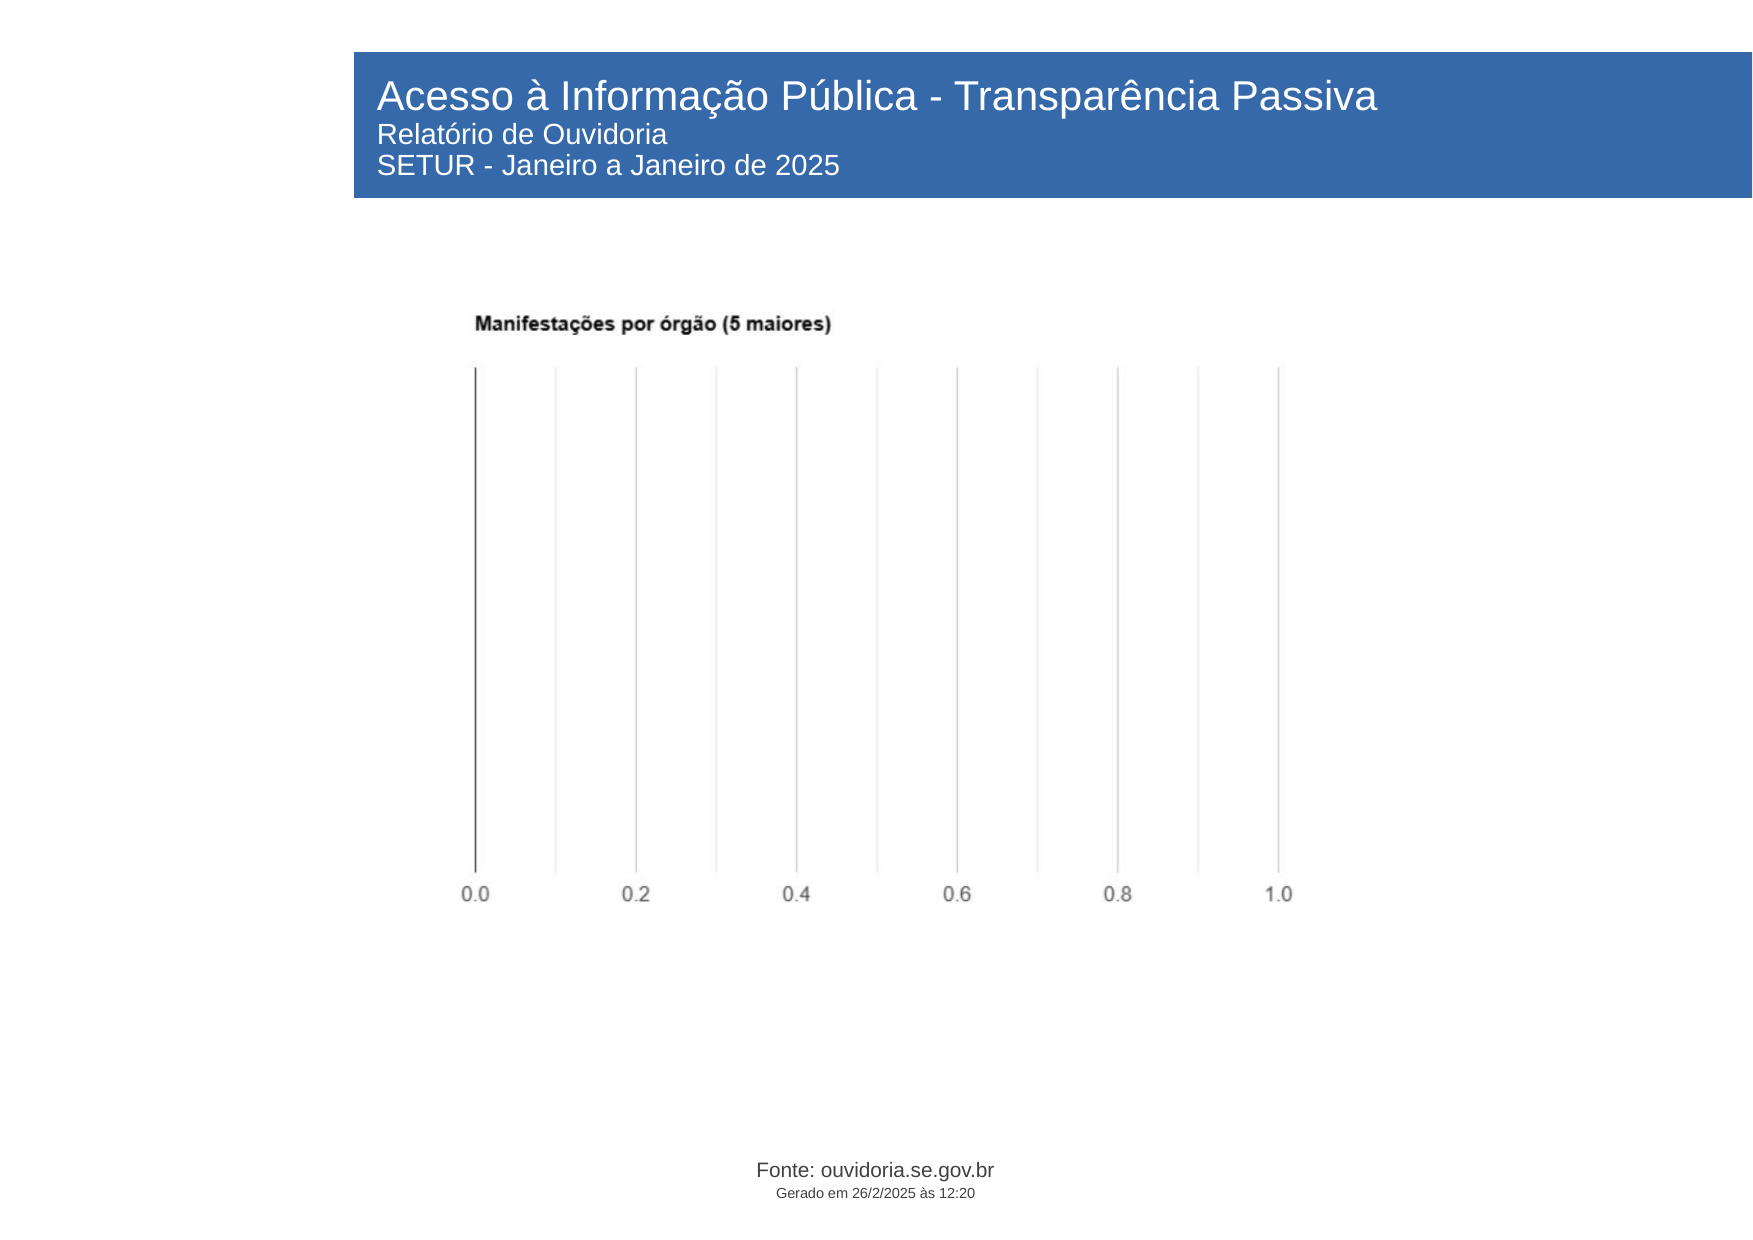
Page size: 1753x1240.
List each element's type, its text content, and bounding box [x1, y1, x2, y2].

text_box [354, 52, 1752, 198]
text_box [227, 211, 1527, 1028]
text_box Acesso à Informação Pública - Transparência Passiva Relatório de Ouvidoria SETUR - Janeiro a Janeiro de 2025 [376, 72, 1403, 186]
text_box Fonte: ouvidoria.se.gov.br Gerado em 26/2/2025 às 12:20 [756, 1158, 1023, 1208]
